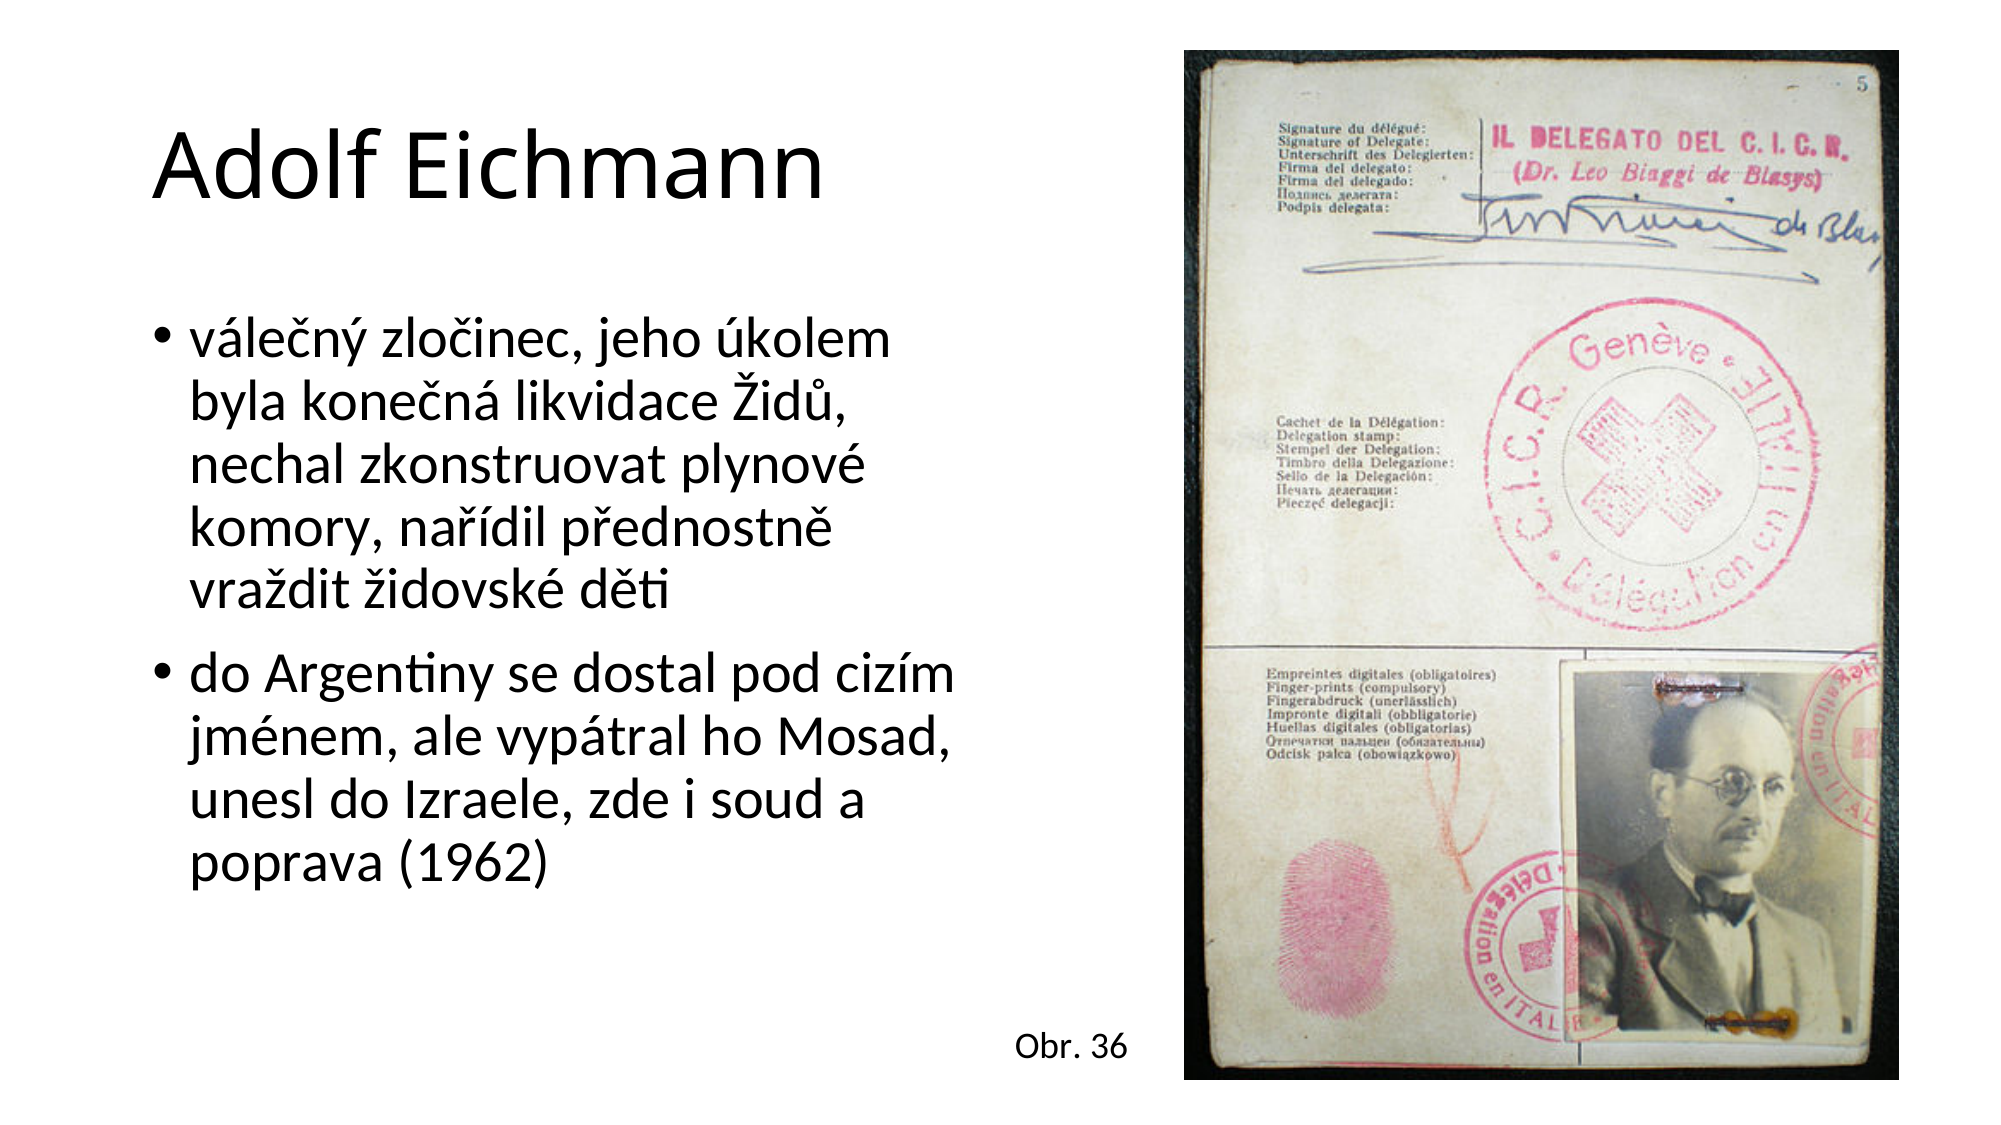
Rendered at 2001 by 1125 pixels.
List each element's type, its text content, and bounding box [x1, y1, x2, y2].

text_box [1184, 51, 1899, 1080]
title Adolf Eichmann [137, 59, 1184, 278]
list válečný zločinec, jeho úkolem byla konečná likvidace Židů, nechal zkonstruovat plynové komory, nařídil přednostně vraždit židovské děti do Argentiny se dostal pod cizím jménem, ale vypátral ho Mosad, unesl do Izraele, zde i soud a poprava (1962) [137, 299, 988, 1014]
text_box Obr. 36 [999, 1013, 1153, 1074]
